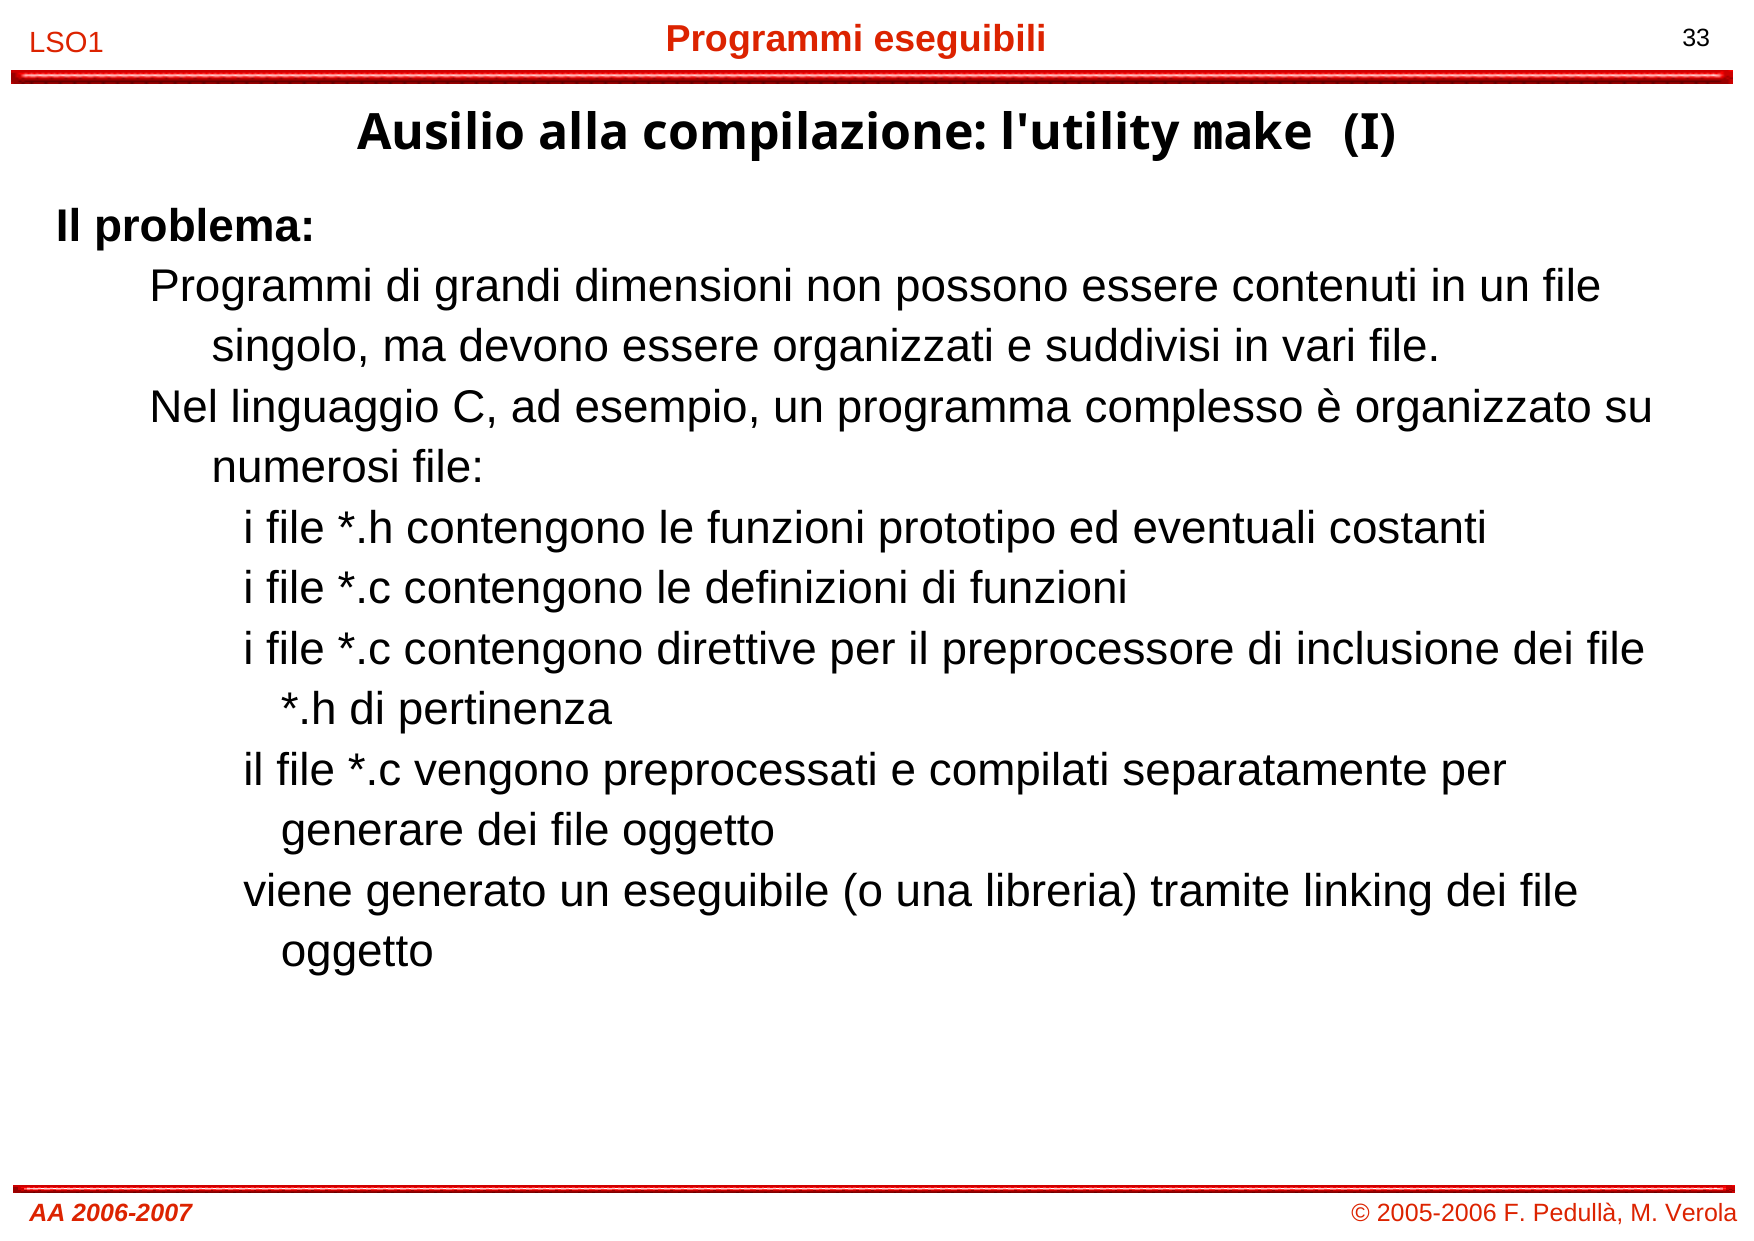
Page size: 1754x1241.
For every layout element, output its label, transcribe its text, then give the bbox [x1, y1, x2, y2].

picture [11, 70, 1733, 84]
title Ausilio alla compilazione: l'utility make (I) [323, 84, 1431, 180]
list Il problema: Programmi di grandi dimensioni non possono essere contenuti in un file singolo, ma devono essere organizzati e suddivisi in vari file. Nel linguaggio C, ad esempio, un programma complesso è organizzato su numerosi file: i file *.h contengono le funzioni prototipo ed eventuali costanti i file *.c contengono le definizioni di funzioni i file *.c contengono direttive per il preprocessore di inclusione dei file *.h di pertinenza il file *.c vengono preprocessati e compilati separatamente per generare dei file oggetto viene generato un eseguibile (o una libreria) tramite linking dei file oggetto [39, 187, 1677, 1126]
picture [13, 1185, 1735, 1193]
